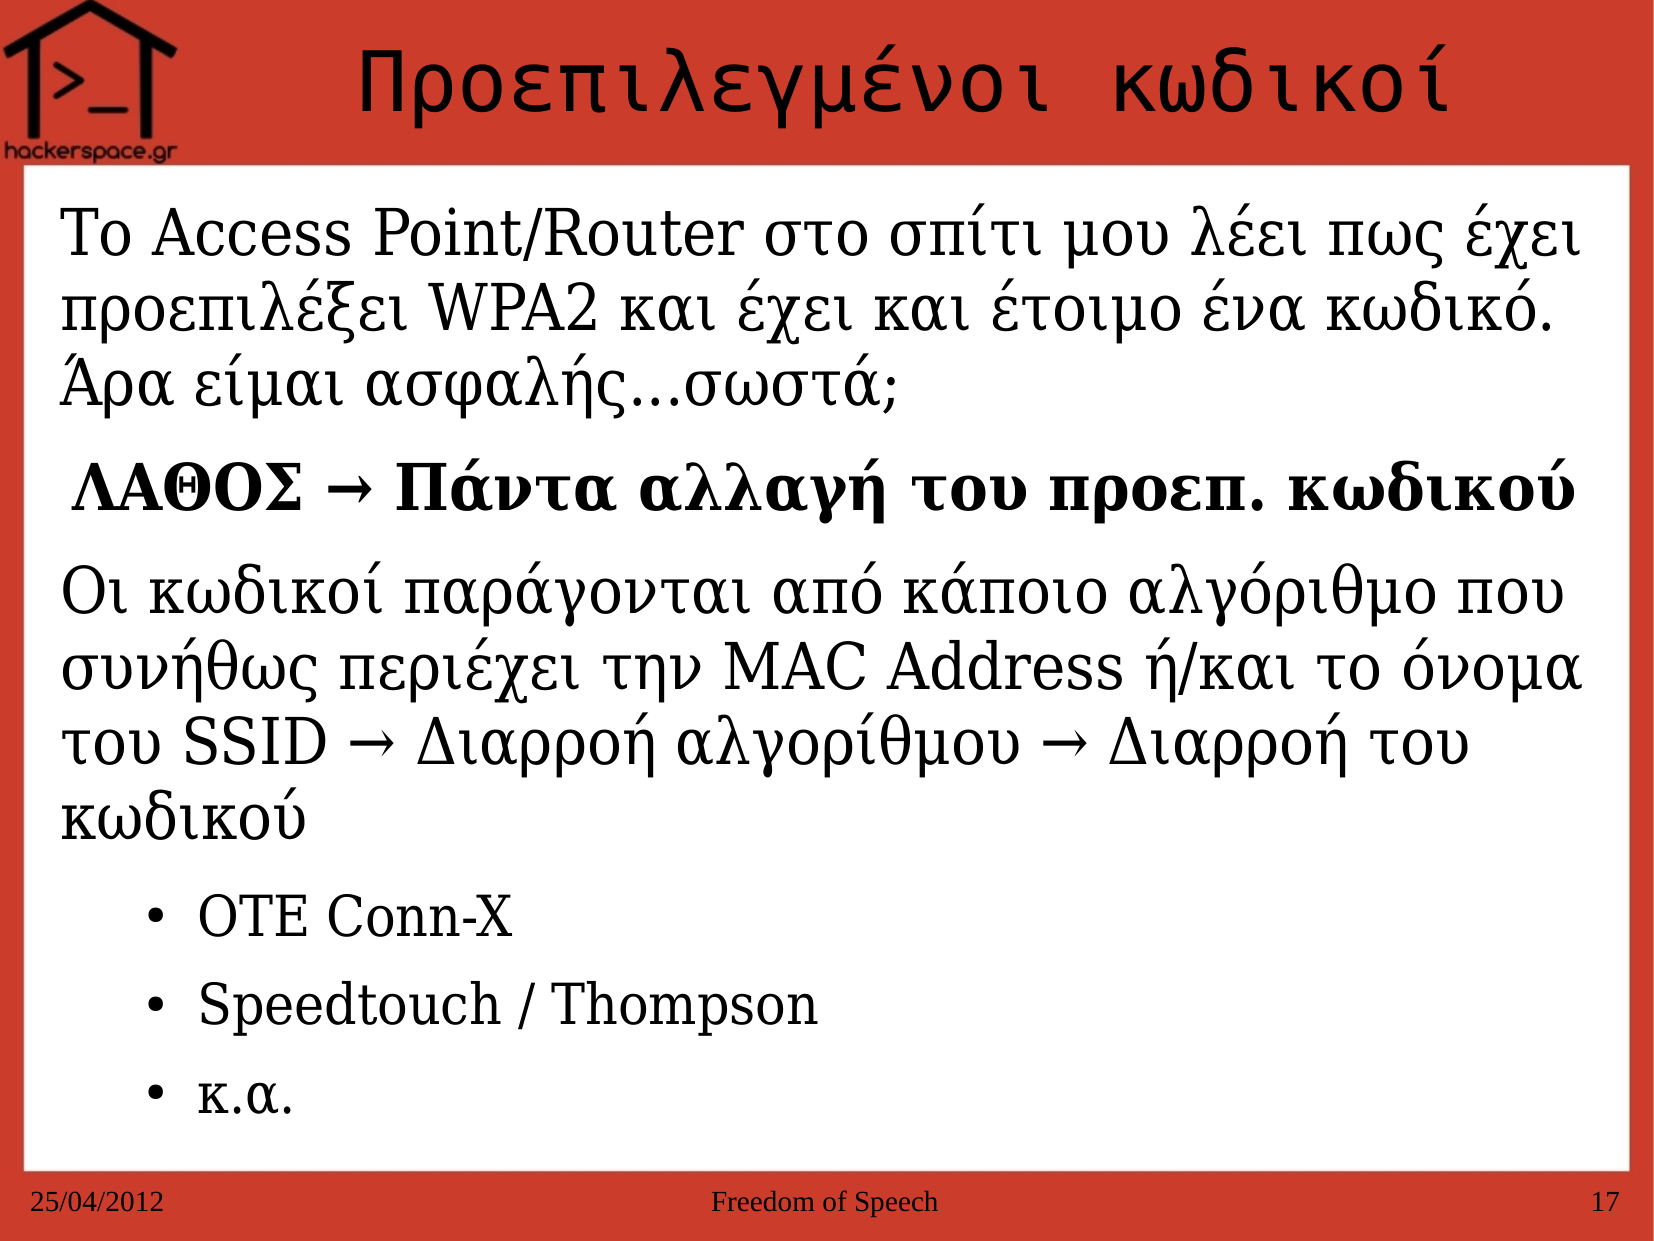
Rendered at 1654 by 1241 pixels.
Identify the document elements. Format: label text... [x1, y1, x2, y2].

picture [0, 0, 1654, 1241]
title Προεπιλεγμένοι κωδικοί [195, 15, 1621, 151]
list Το Access Point/Router στο σπίτι μου λέει πως έχει προεπιλέξει WPA2 και έχει και έτοιμο ένα κωδικό. Άρα είμαι ασφαλής...σωστά; ΛΑΘΟΣ → Πάντα αλλαγή του προεπ. κωδικού Οι κωδικοί παράγονται από κάποιο αλγόριθμο που συνήθως περιέχει την MAC Address ή/και το όνομα του SSID → Διαρροή αλγορίθμου → Διαρροή του κωδικού OTE Conn-X Speedtouch / Thompson κ.α. [60, 195, 1591, 1141]
